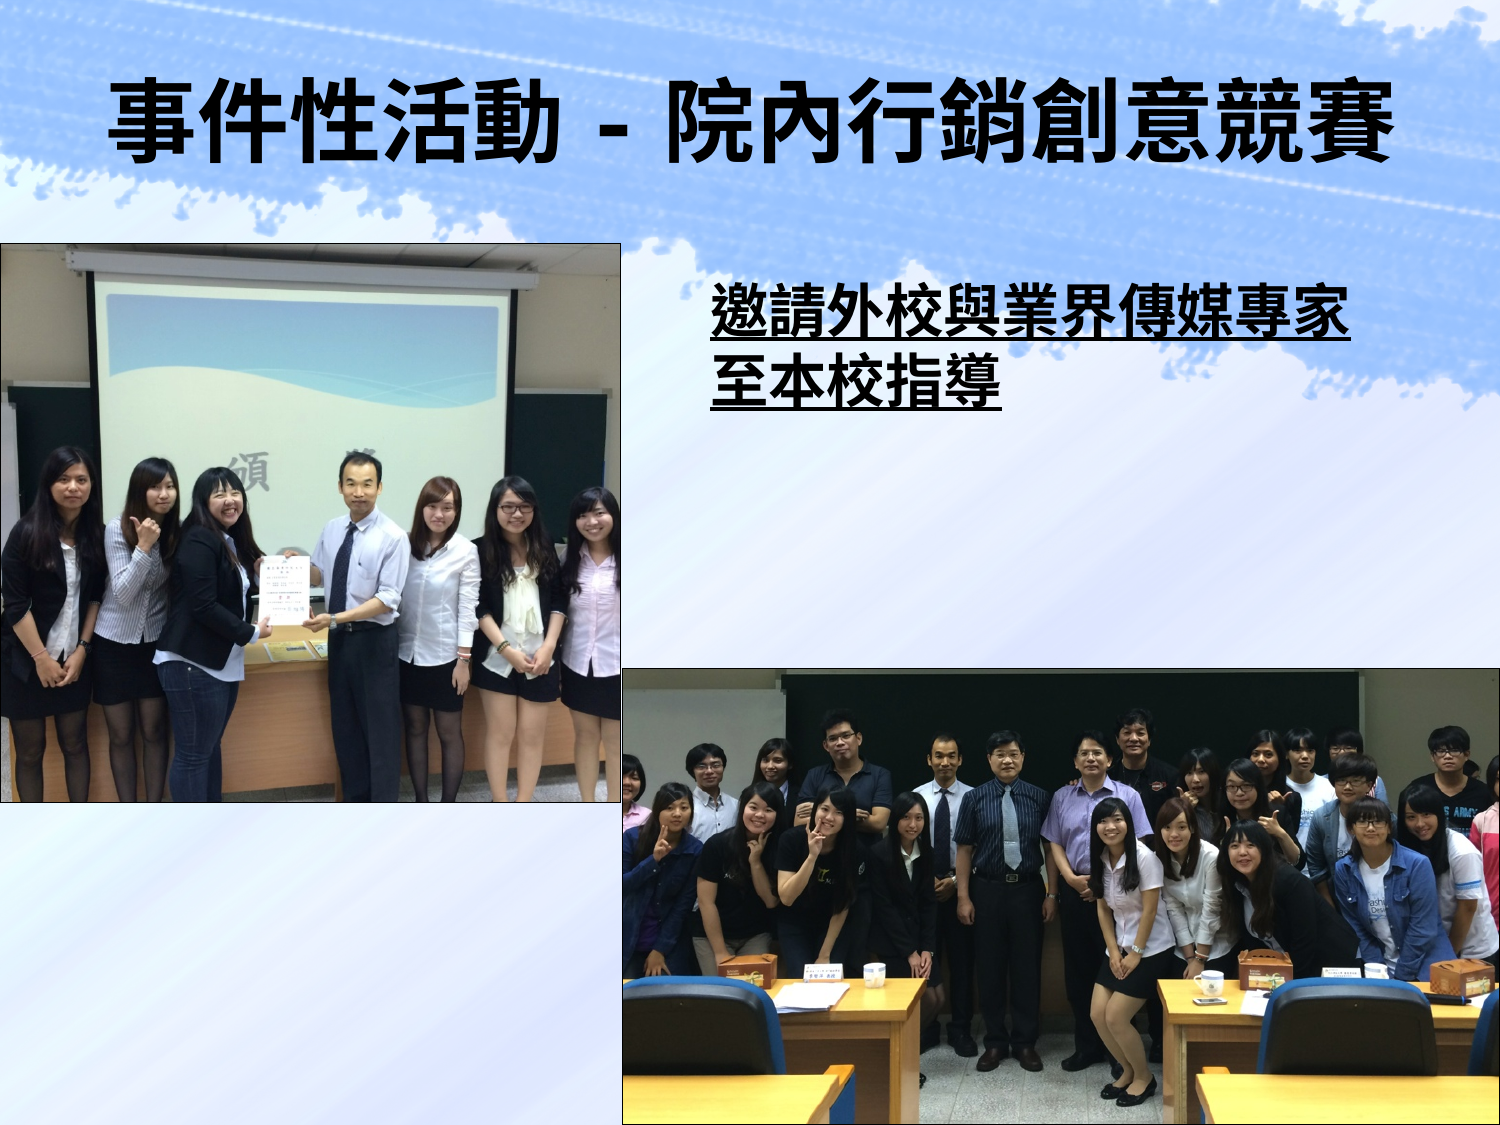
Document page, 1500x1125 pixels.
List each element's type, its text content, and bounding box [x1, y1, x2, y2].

text_box 邀請外校與業界傳媒專家至本校指導 [695, 267, 1376, 422]
picture [0, 243, 621, 803]
picture [622, 668, 1500, 1125]
text_box 事件性活動-院內行銷創意競賽 [76, 42, 1427, 194]
